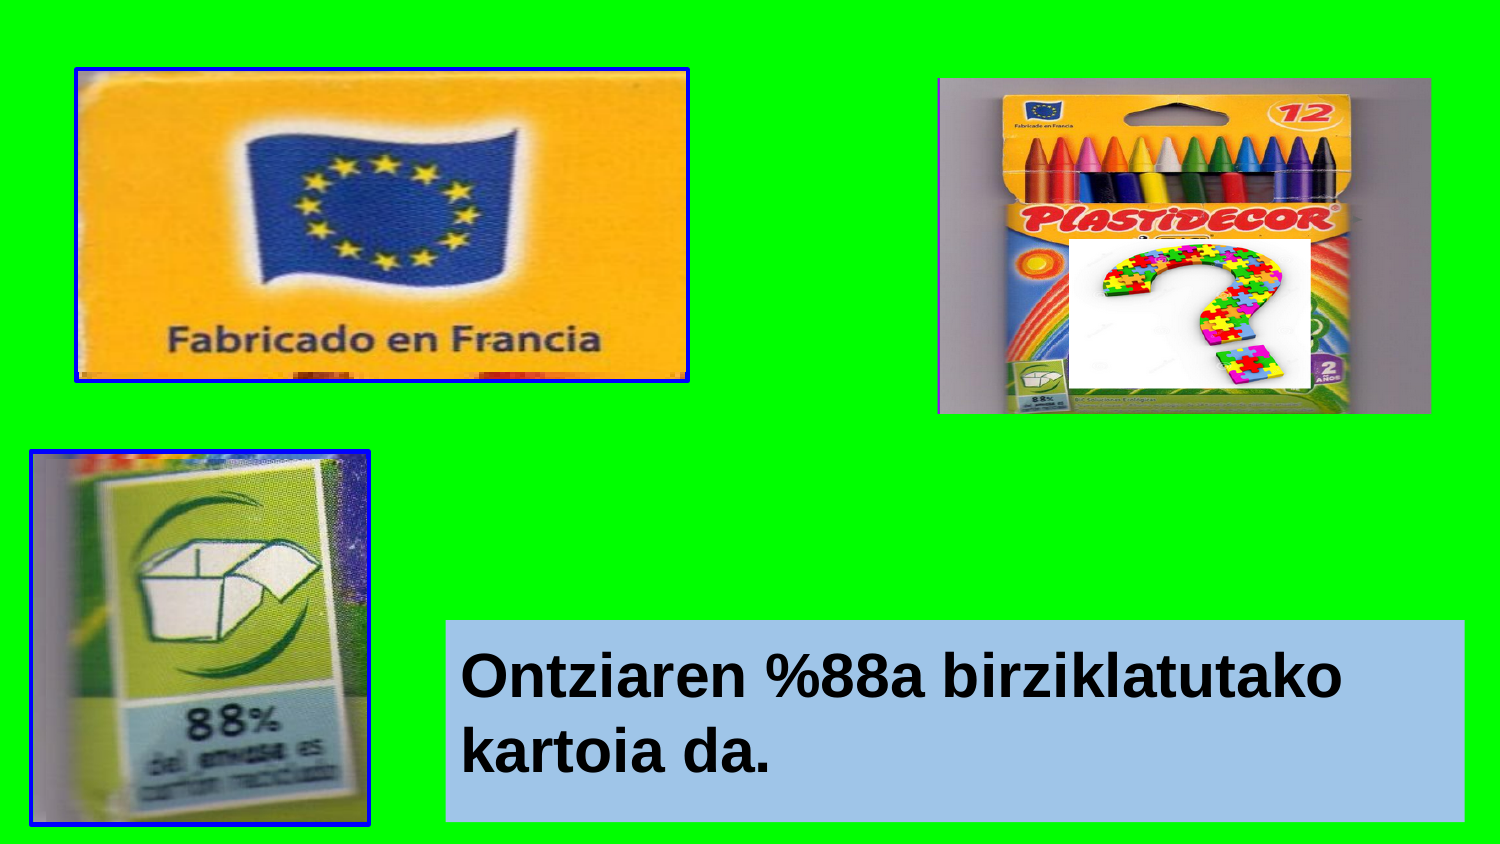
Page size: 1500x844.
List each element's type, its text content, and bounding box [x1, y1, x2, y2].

text_box Ontziaren %88a birziklatutako kartoia da. [445, 620, 1465, 823]
picture [934, 78, 1432, 414]
picture [78, 71, 686, 379]
picture [33, 453, 367, 823]
